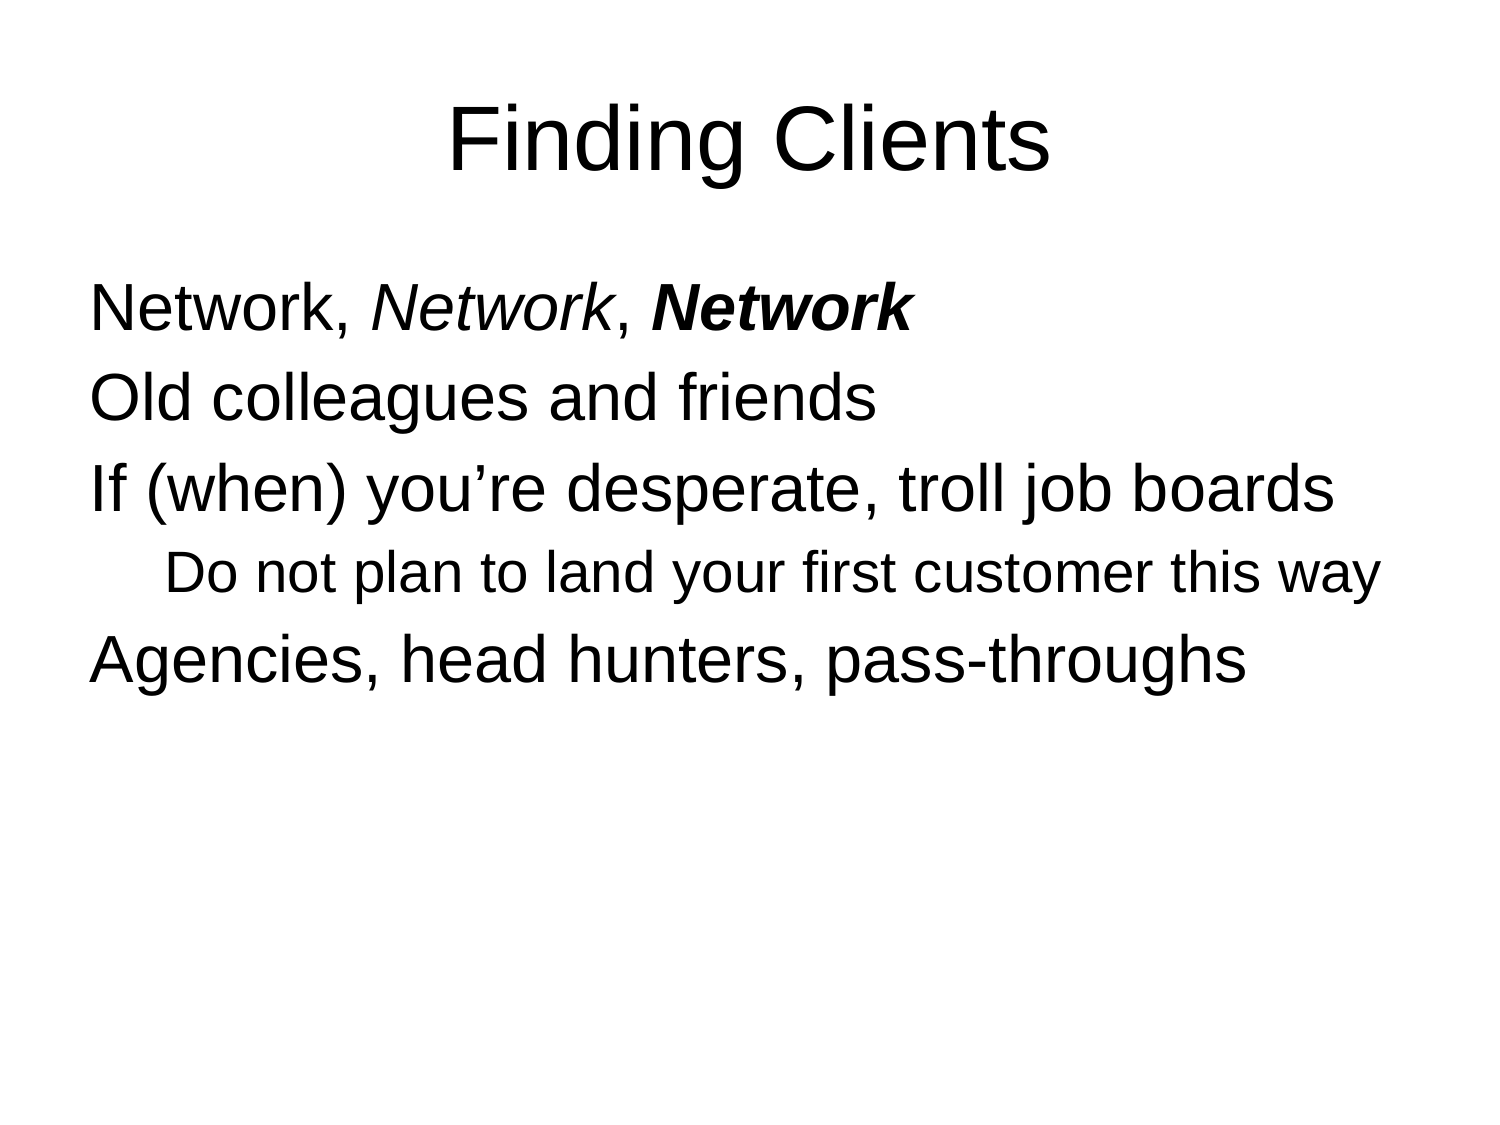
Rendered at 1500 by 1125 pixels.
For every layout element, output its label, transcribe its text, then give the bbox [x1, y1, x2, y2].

title Finding Clients [75, 45, 1426, 233]
list Network, Network, Network Old colleagues and friends If (when) you’re desperate, troll job boards Do not plan to land your first customer this way Agencies, head hunters, pass-throughs [75, 262, 1426, 1006]
